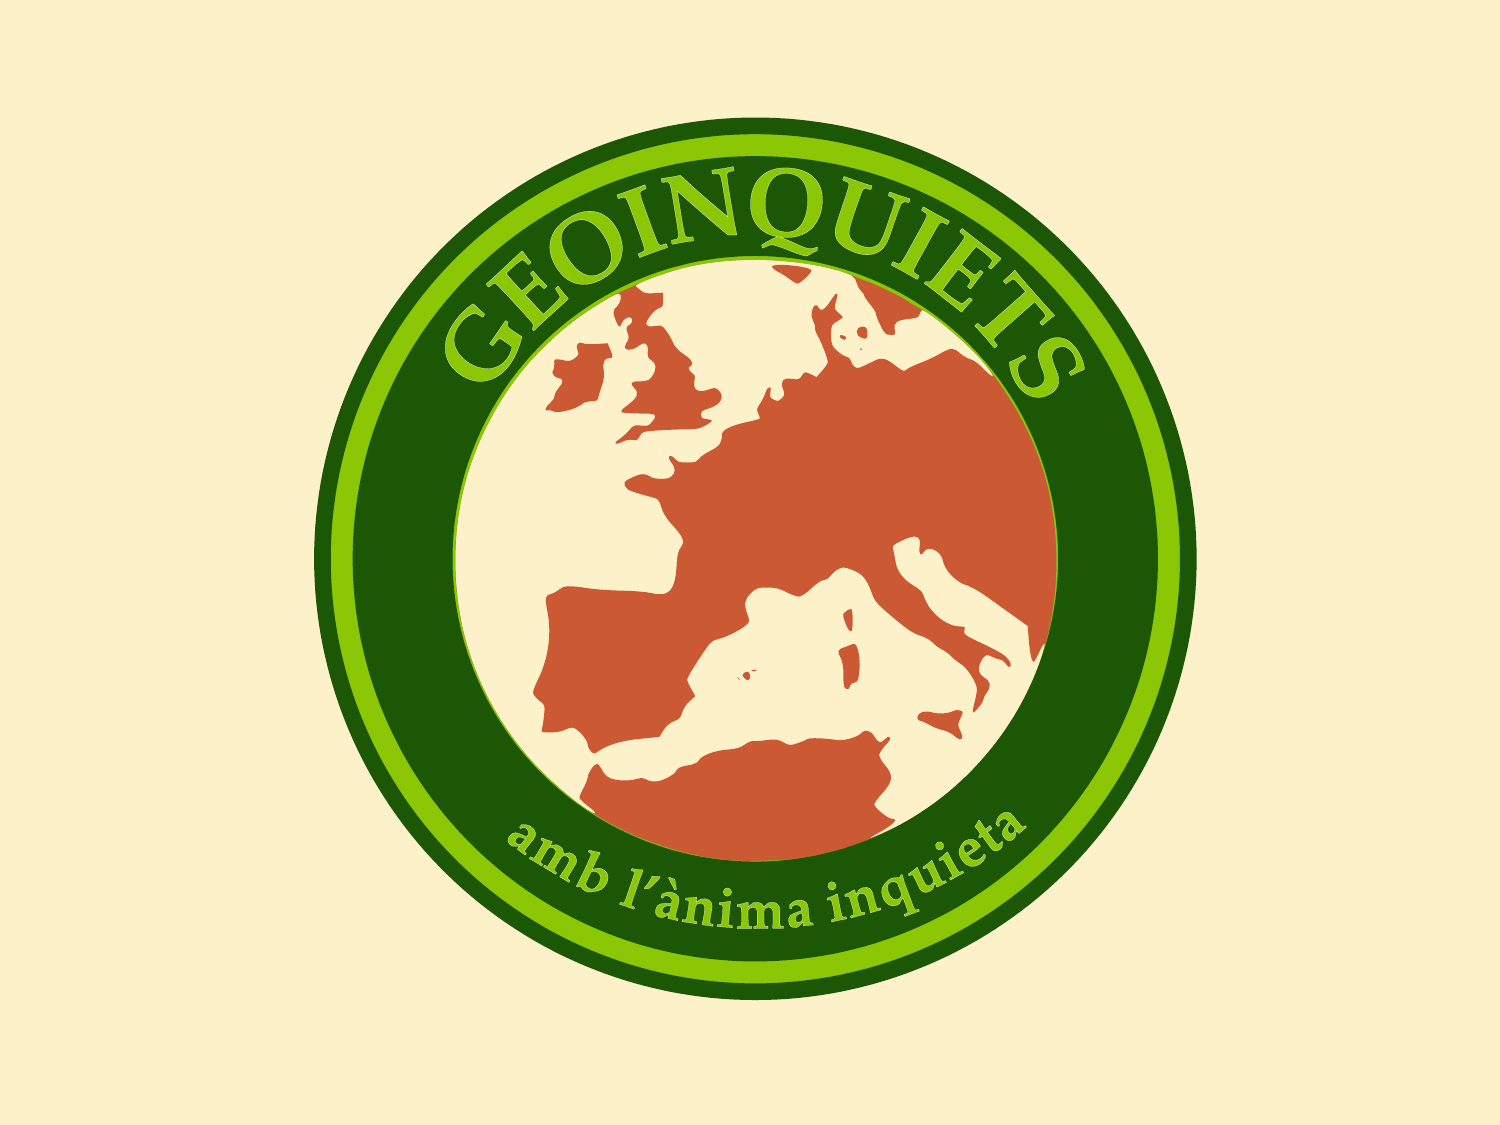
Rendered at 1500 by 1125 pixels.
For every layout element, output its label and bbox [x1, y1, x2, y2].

picture [314, 117, 1201, 1004]
